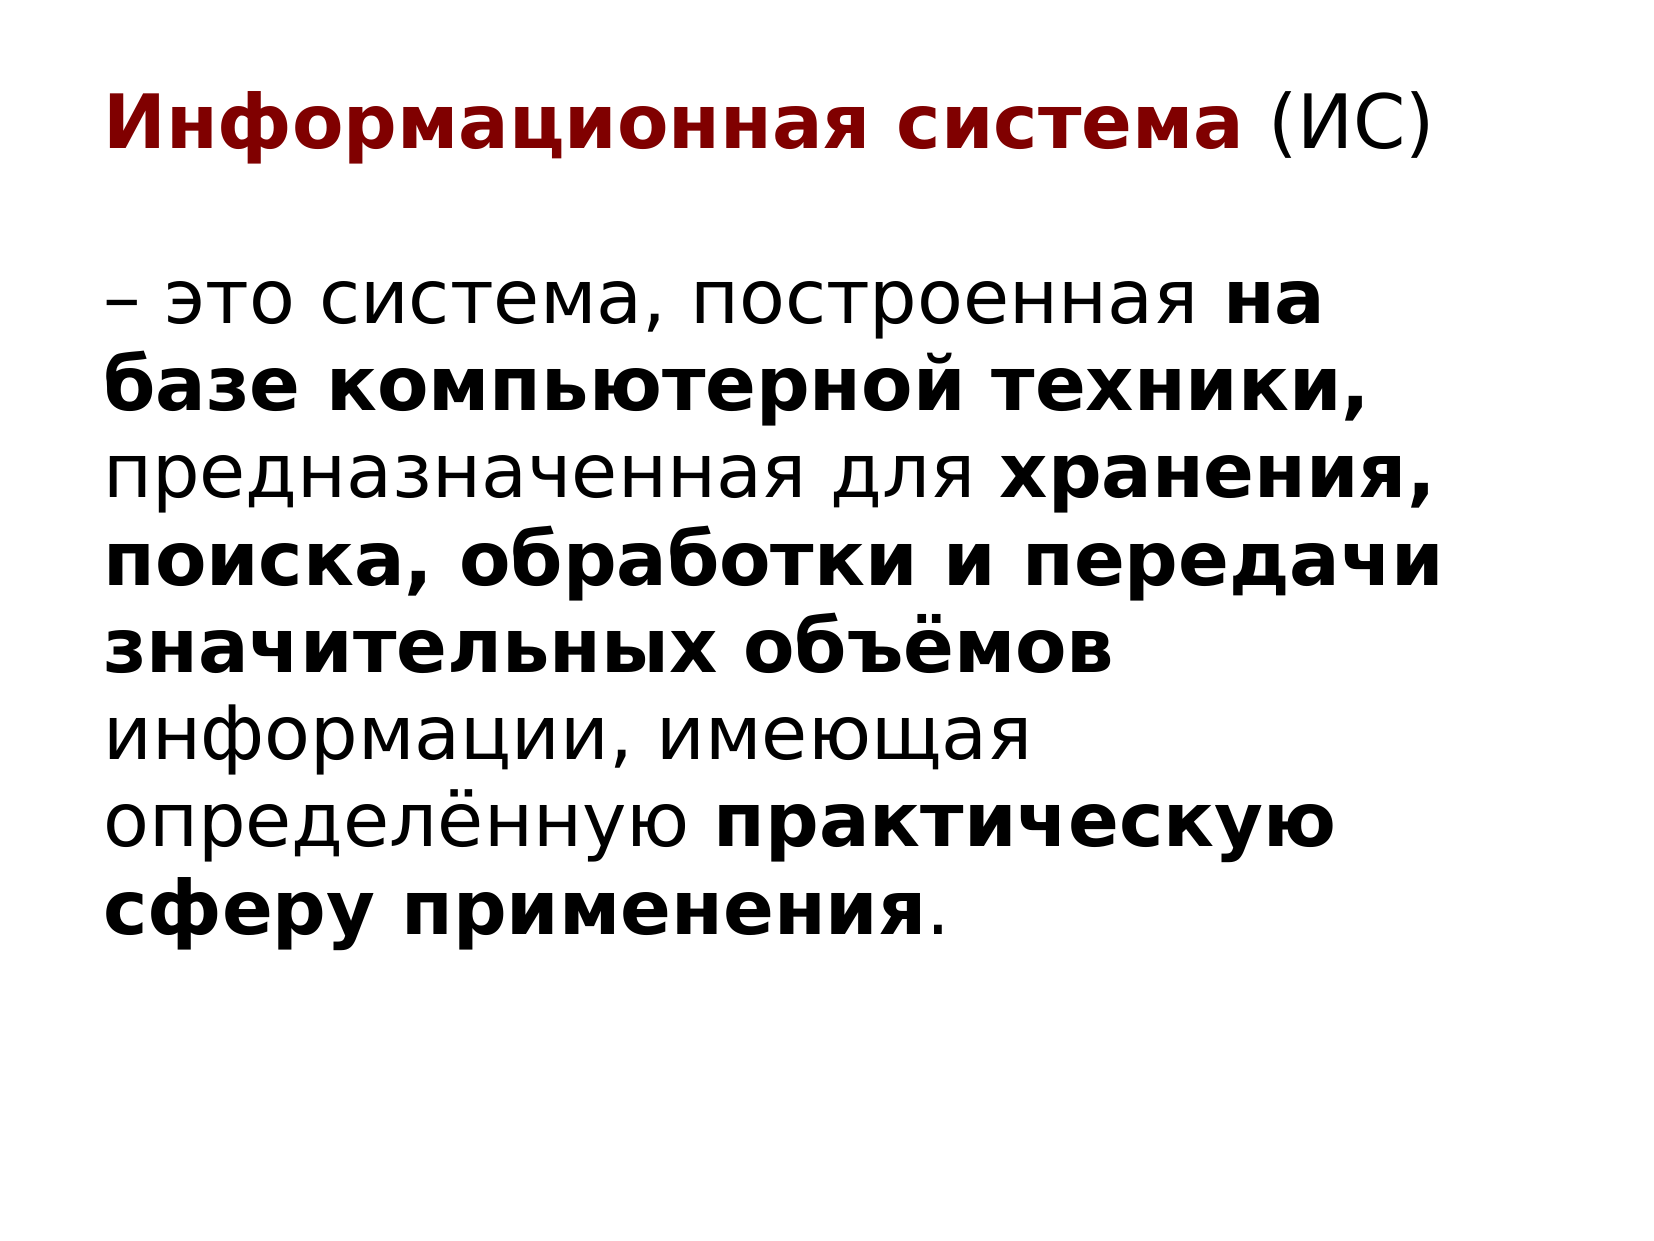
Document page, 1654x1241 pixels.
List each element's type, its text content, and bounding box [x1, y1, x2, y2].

text_box Информационная система (ИС) – это система, построенная на базе компьютерной техники, предназначенная для хранения, поиска, обработки и передачи значительных объёмов информации, имеющая определённую практическую сферу применения. [88, 71, 1536, 960]
